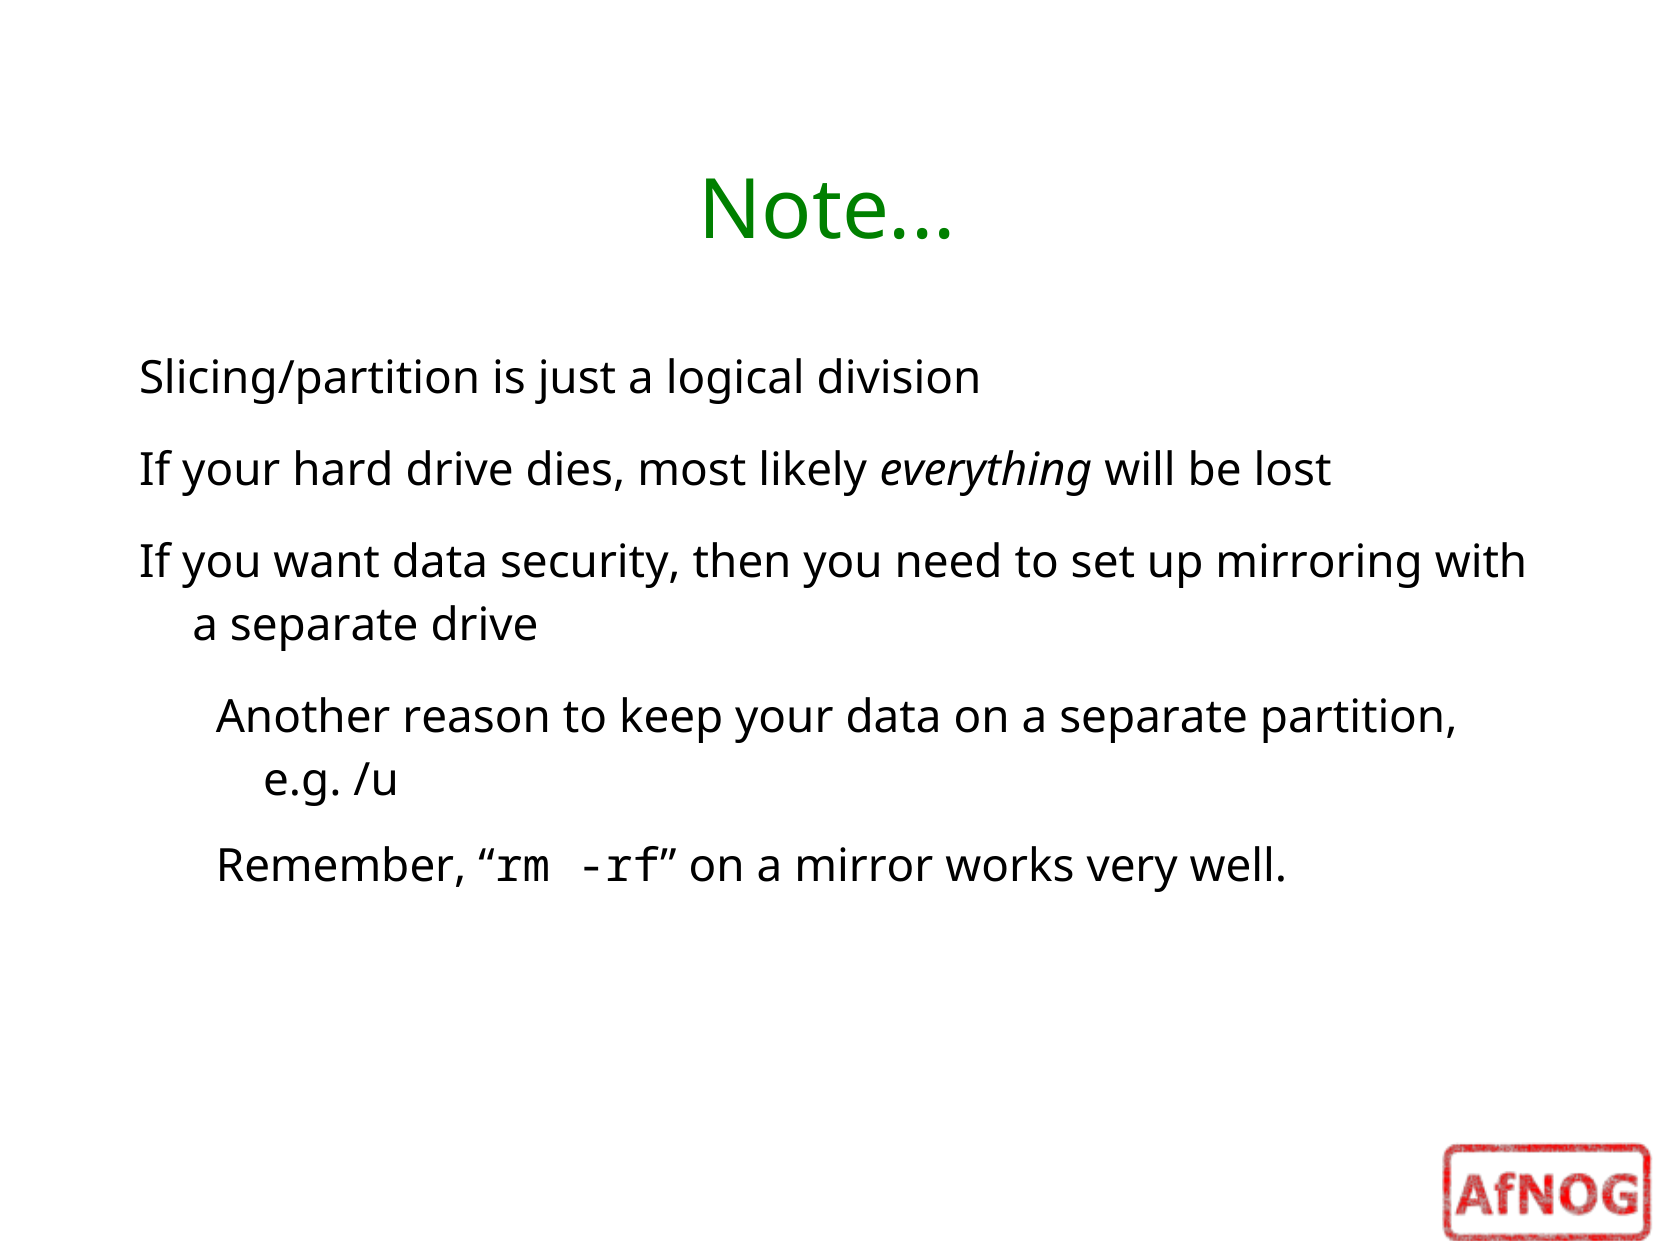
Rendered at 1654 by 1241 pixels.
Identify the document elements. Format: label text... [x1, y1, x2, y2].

list Slicing/partition is just a logical division If your hard drive dies, most likely everything will be lost If you want data security, then you need to set up mirroring with a separate drive Another reason to keep your data on a separate partition, e.g. /u Remember, “rm -rf” on a mirror works very well. [121, 344, 1533, 1127]
title Note... [121, 102, 1533, 311]
picture [1441, 1141, 1654, 1241]
